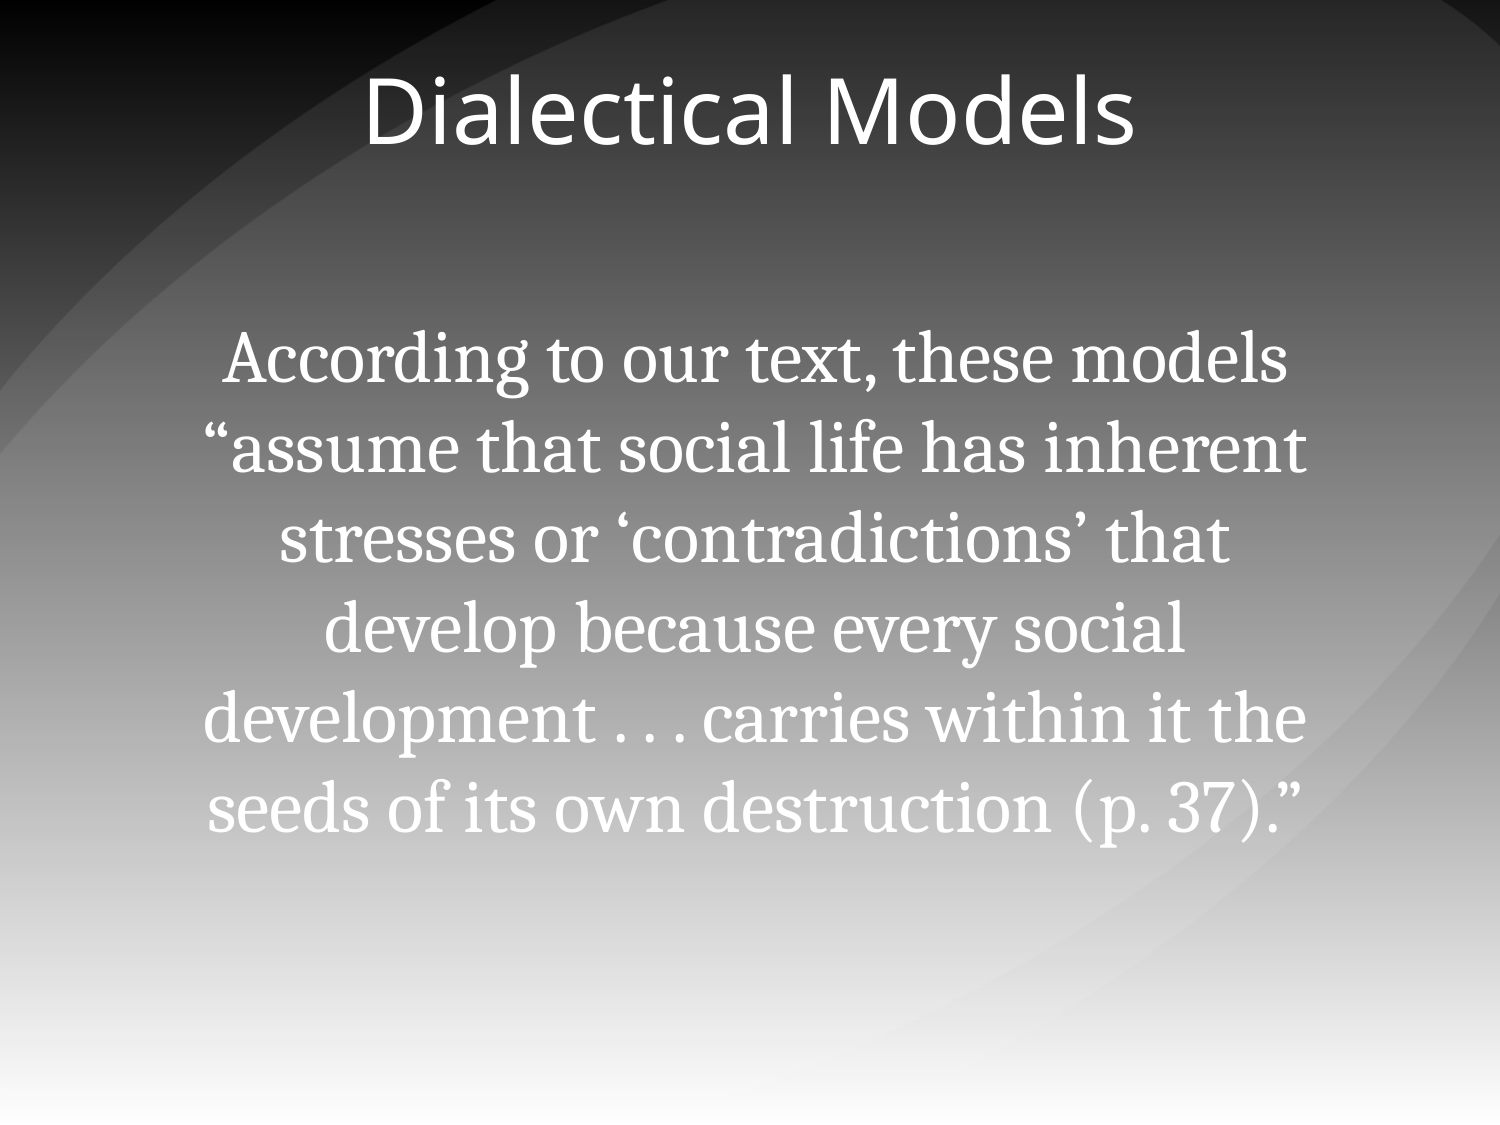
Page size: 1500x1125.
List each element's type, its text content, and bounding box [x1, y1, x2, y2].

list According to our text, these models “assume that social life has inherent stresses or ‘contradictions’ that develop because every social development . . . carries within it the seeds of its own destruction (p. 37).” [174, 299, 1338, 1075]
picture [0, 0, 1500, 1125]
title Dialectical Models [283, 45, 1216, 288]
